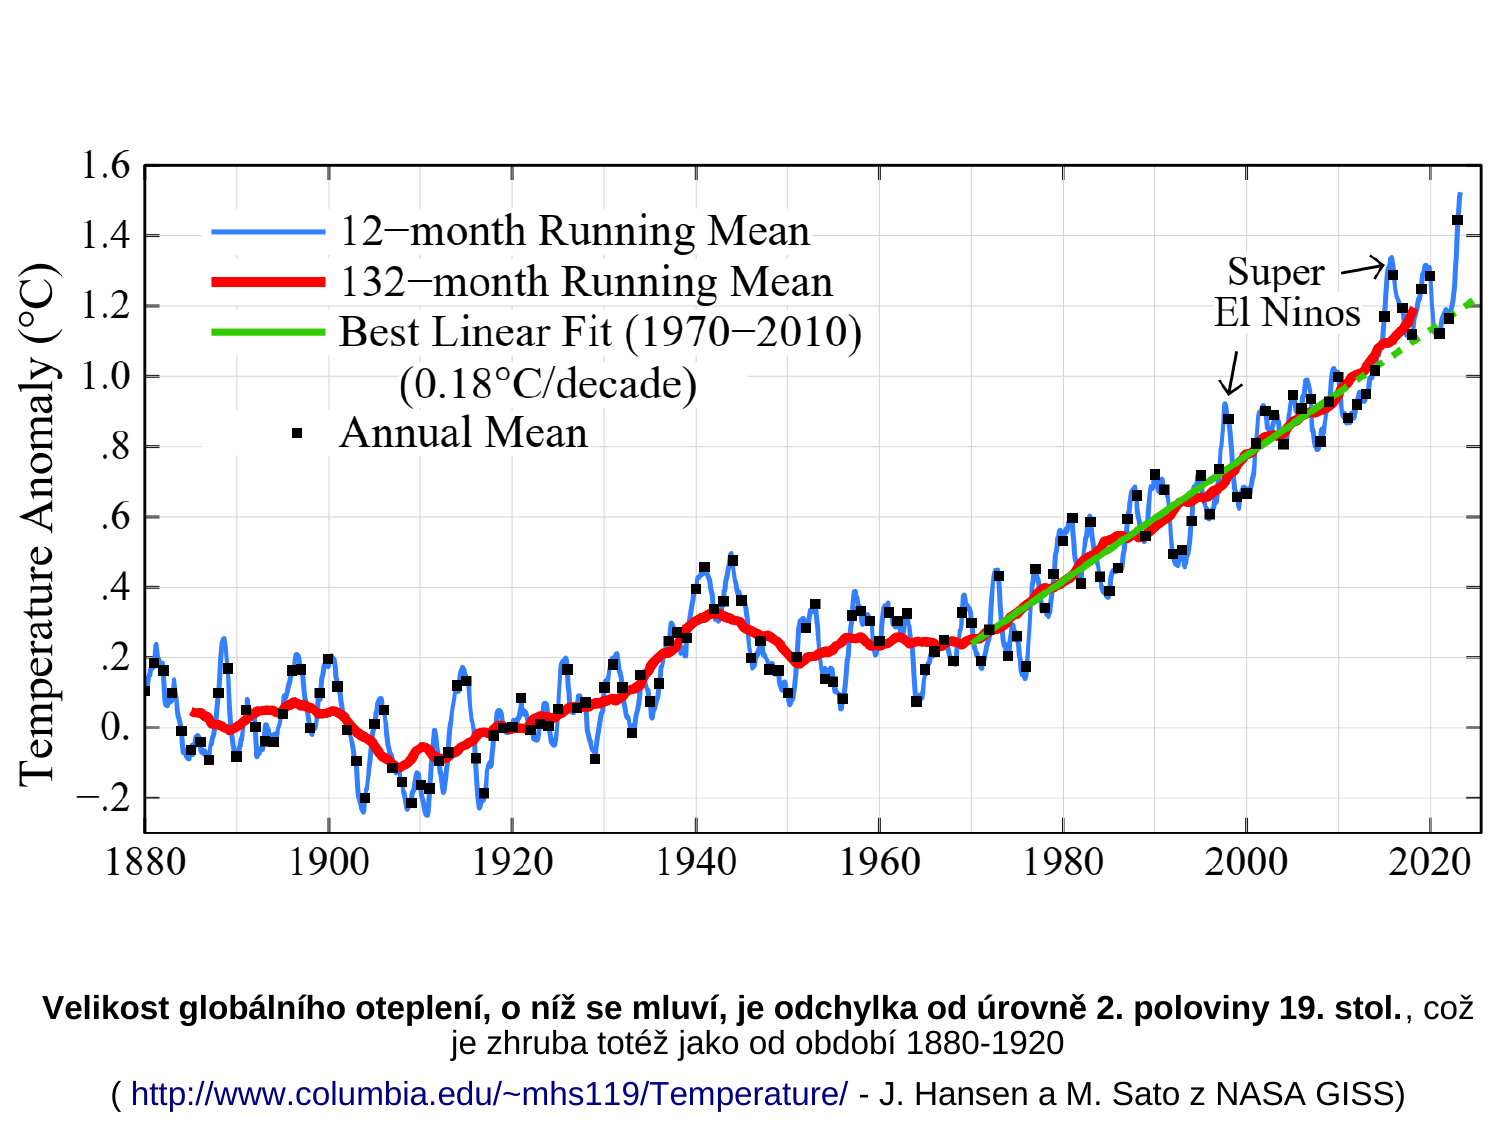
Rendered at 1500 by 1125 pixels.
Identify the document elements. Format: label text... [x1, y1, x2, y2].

picture [0, 135, 1500, 886]
subtitle Velikost globálního oteplení, o níž se mluví, je odchylka od úrovně 2. poloviny 19. stol., což je zhruba totéž jako od období 1880-1920 ( http://www.columbia.edu/~mhs119/Temperature/ - J. Hansen a M. Sato z NASA GISS) [31, 943, 1486, 1125]
